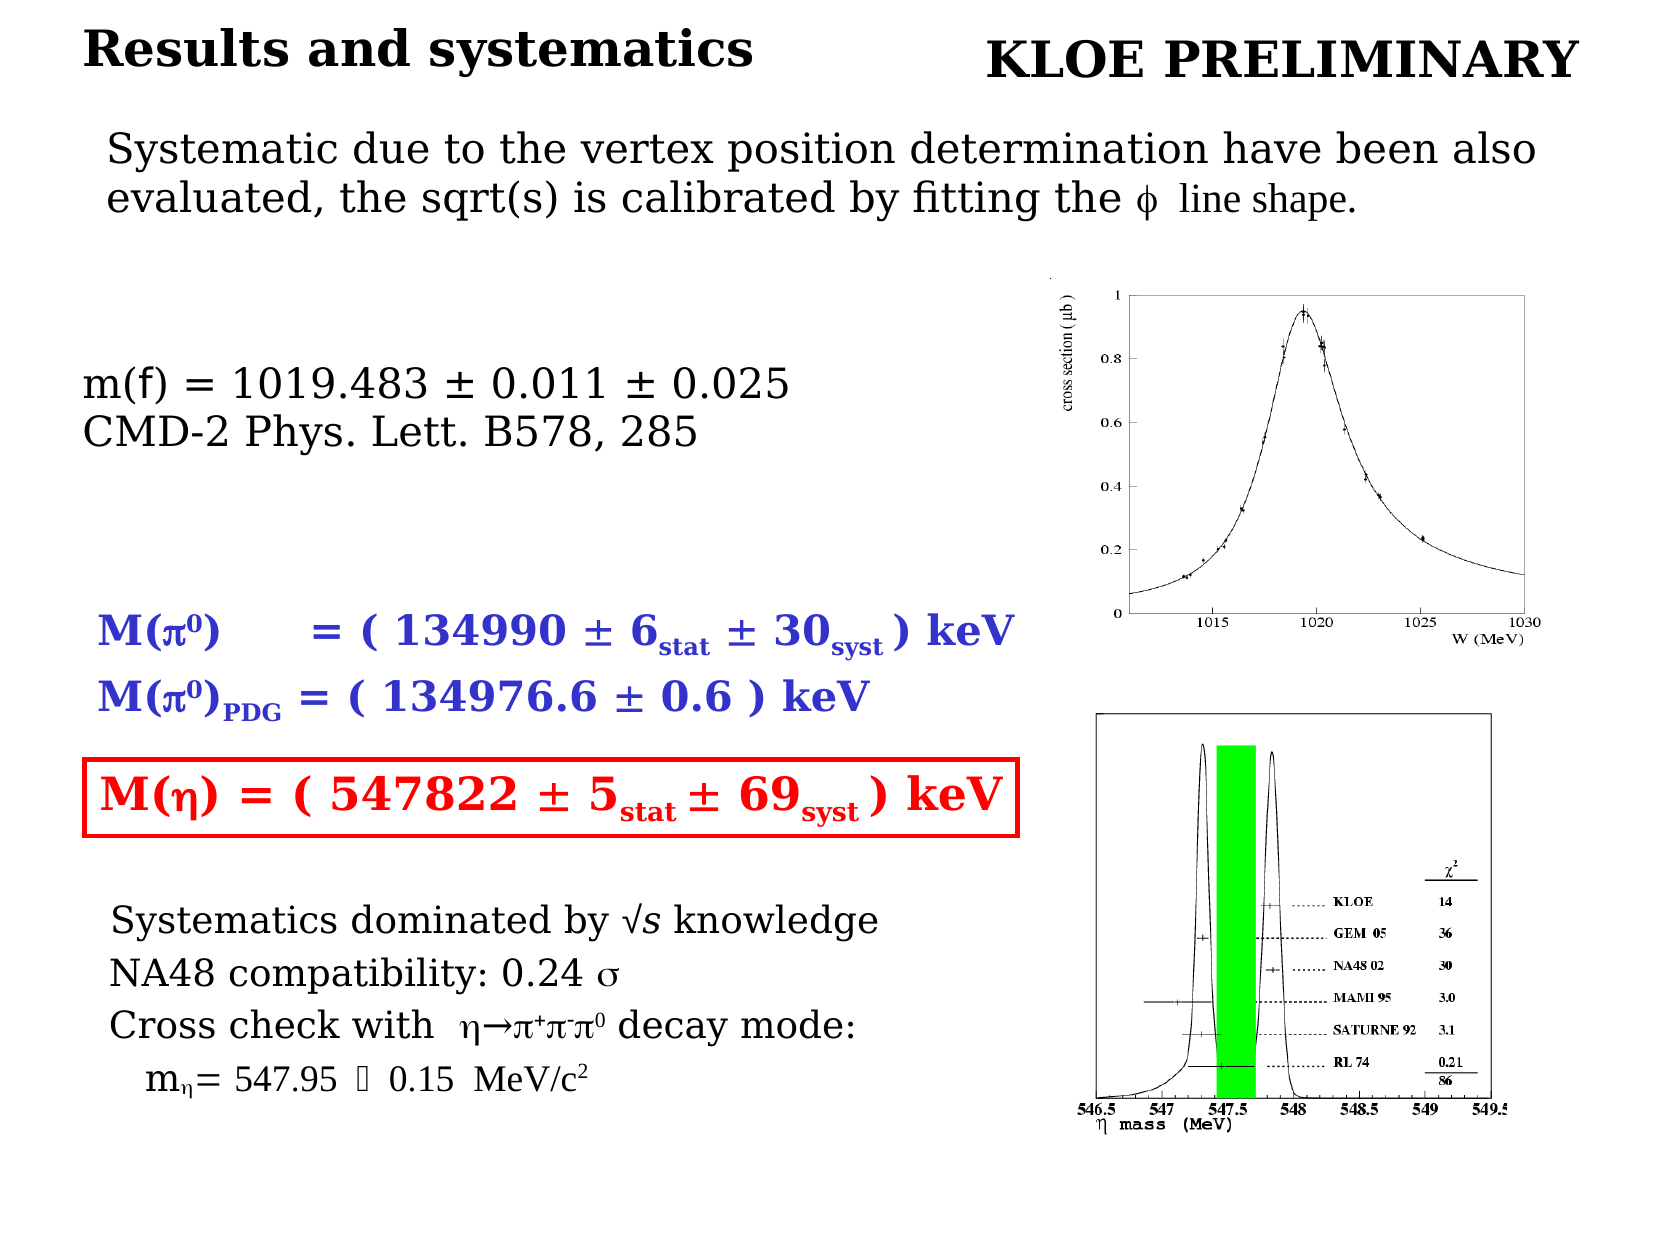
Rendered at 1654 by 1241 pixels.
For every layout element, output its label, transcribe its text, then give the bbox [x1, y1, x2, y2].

picture [1037, 665, 1507, 1146]
text_box KLOE PRELIMINARY [985, 30, 1587, 89]
text_box m(f) = 1019.483 ± 0.011 ± 0.025 CMD-2 Phys. Lett. B578, 285 [82, 359, 856, 460]
picture [1050, 278, 1554, 656]
text_box Results and systematics [82, 19, 816, 78]
text_box Systematic due to the vertex position determination have been also evaluated, the sqrt(s) is calibrated by fitting the f line shape. [105, 125, 1600, 229]
text_box M(0) = ( 134990  6stat  30syst ) keV M(0)PDG = ( 134976.6  0.6 ) keV [82, 587, 1030, 736]
text_box Systematics dominated by √s knowledge NA48 compatibility: 0.24  Cross check with → decay mode: mh= 547.95  0.15 MeV/c2 [82, 877, 895, 1108]
text_box M() = ( 547822  5stat  69syst ) keV [84, 759, 1018, 836]
